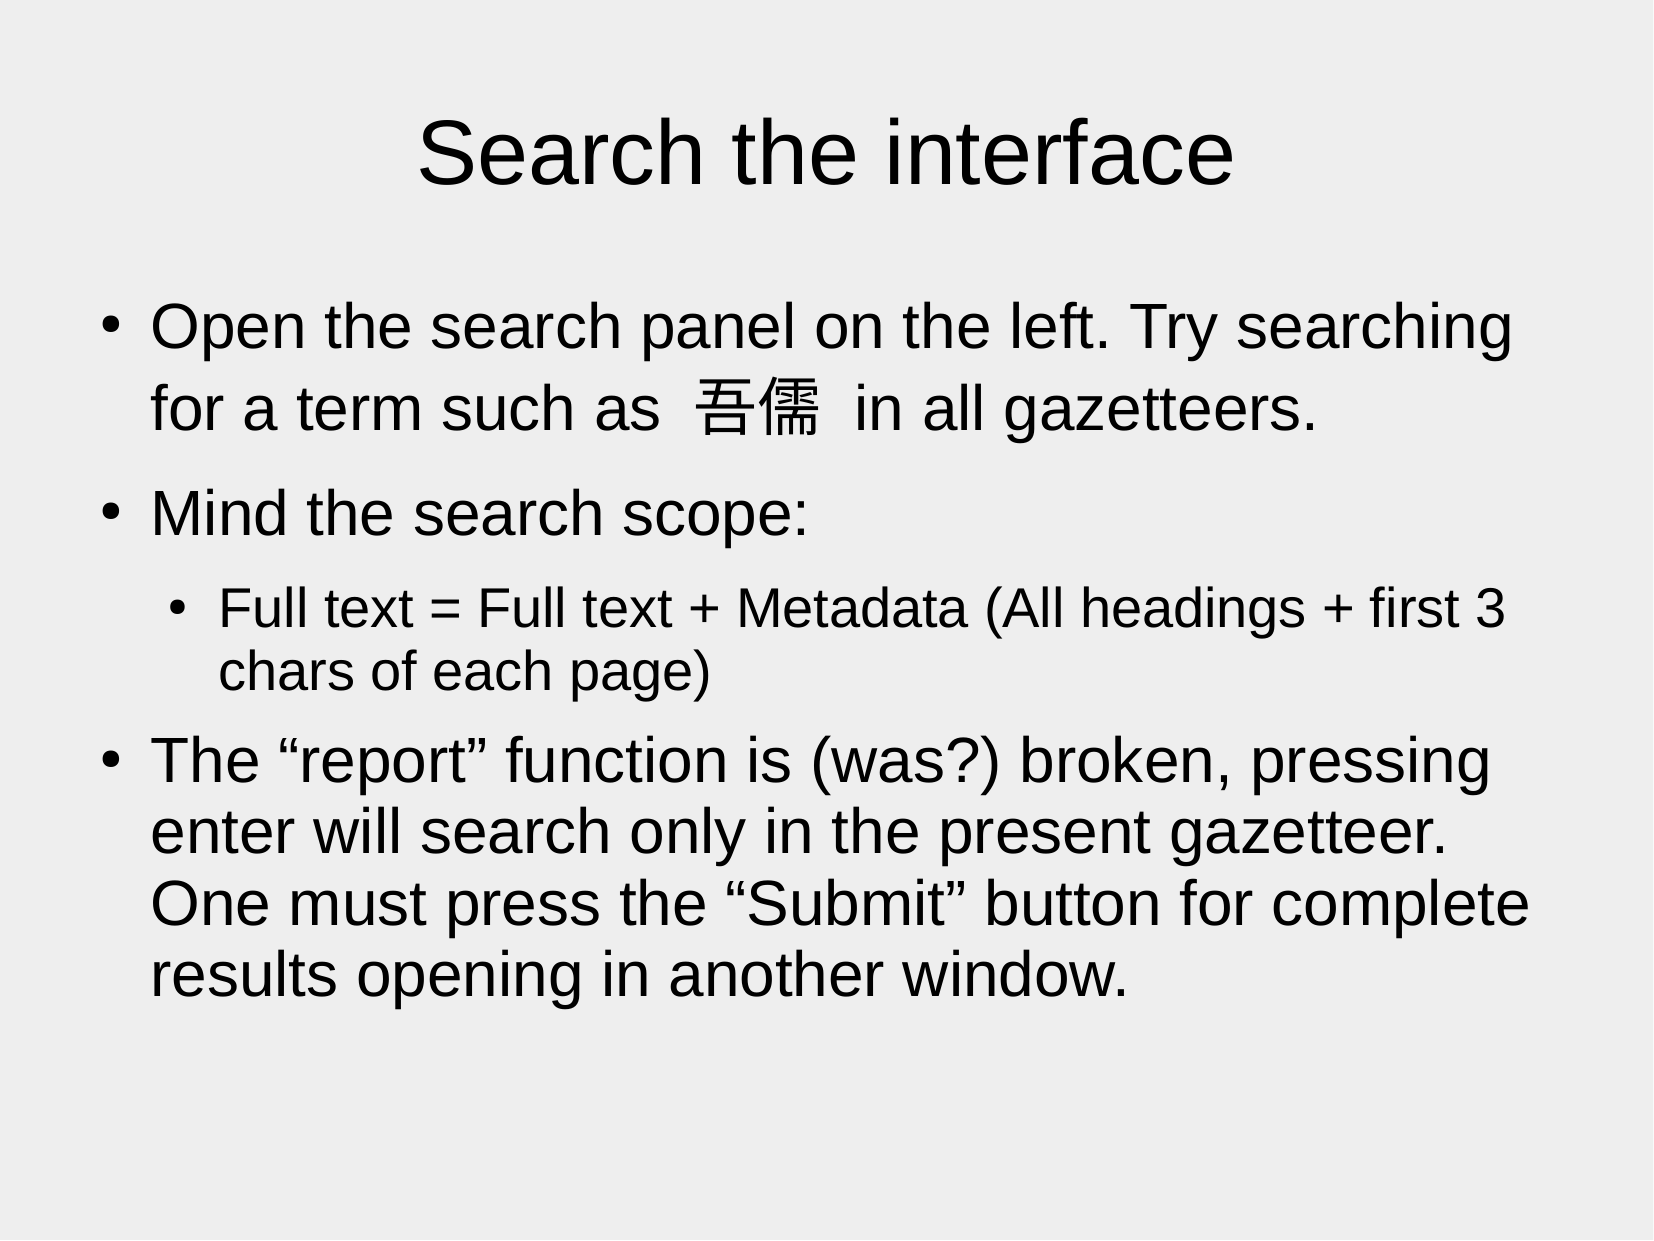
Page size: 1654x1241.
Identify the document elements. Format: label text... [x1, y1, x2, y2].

title Search the interface [82, 49, 1571, 257]
list Open the search panel on the left. Try searching for a term such as 吾儒 in all gazetteers. Mind the search scope: Full text = Full text + Metadata (All headings + first 3 chars of each page) The “report” function is (was?) broken, pressing enter will search only in the present gazetteer. One must press the “Submit” button for complete results opening in another window. [82, 290, 1538, 1124]
